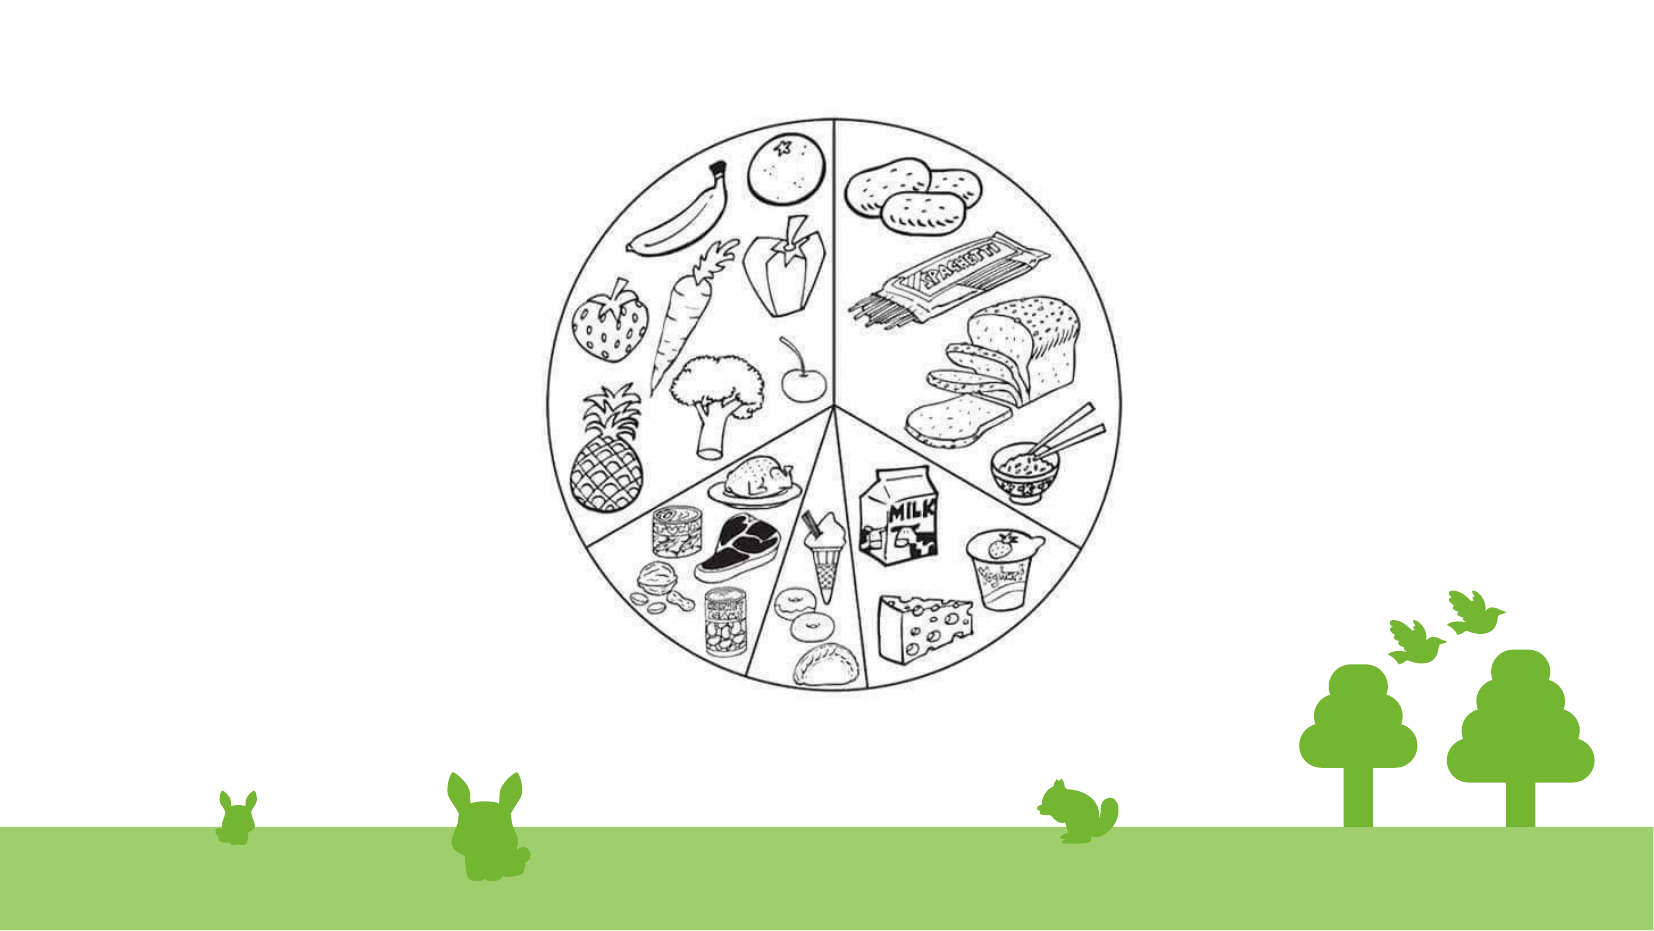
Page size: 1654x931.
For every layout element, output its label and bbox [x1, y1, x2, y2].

picture [478, 63, 1182, 768]
